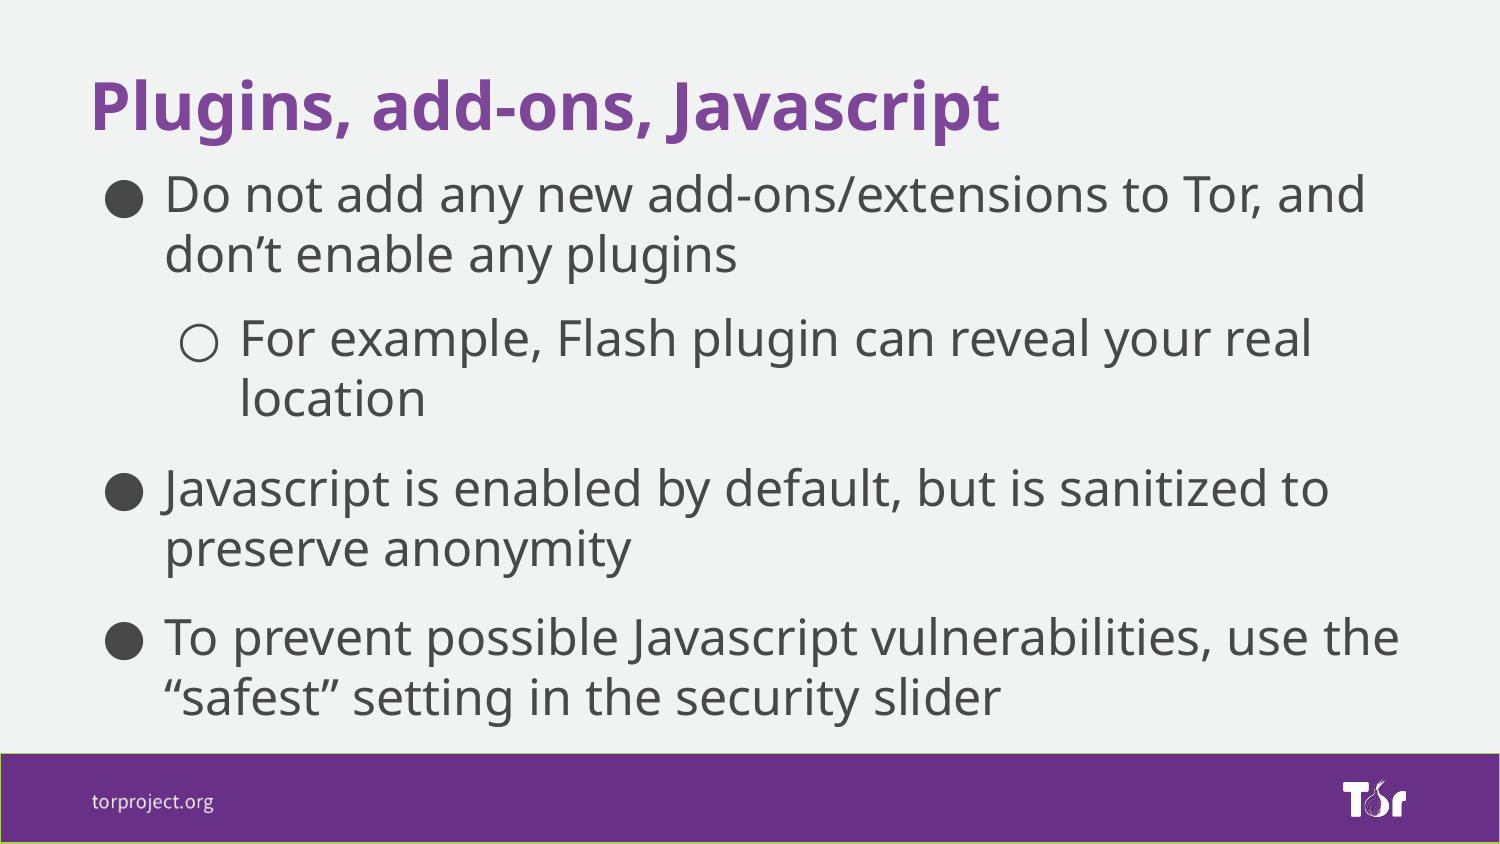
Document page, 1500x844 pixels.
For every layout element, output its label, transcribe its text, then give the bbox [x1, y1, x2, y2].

text_box Do not add any new add-ons/extensions to Tor, and don’t enable any plugins For example, Flash plugin can reveal your real location Javascript is enabled by default, but is sanitized to preserve anonymity To prevent possible Javascript vulnerabilities, use the “safest” setting in the security slider [74, 155, 1425, 712]
picture [75, 780, 604, 821]
picture [1343, 778, 1406, 817]
text_box Plugins, add-ons, Javascript [74, 33, 1425, 155]
